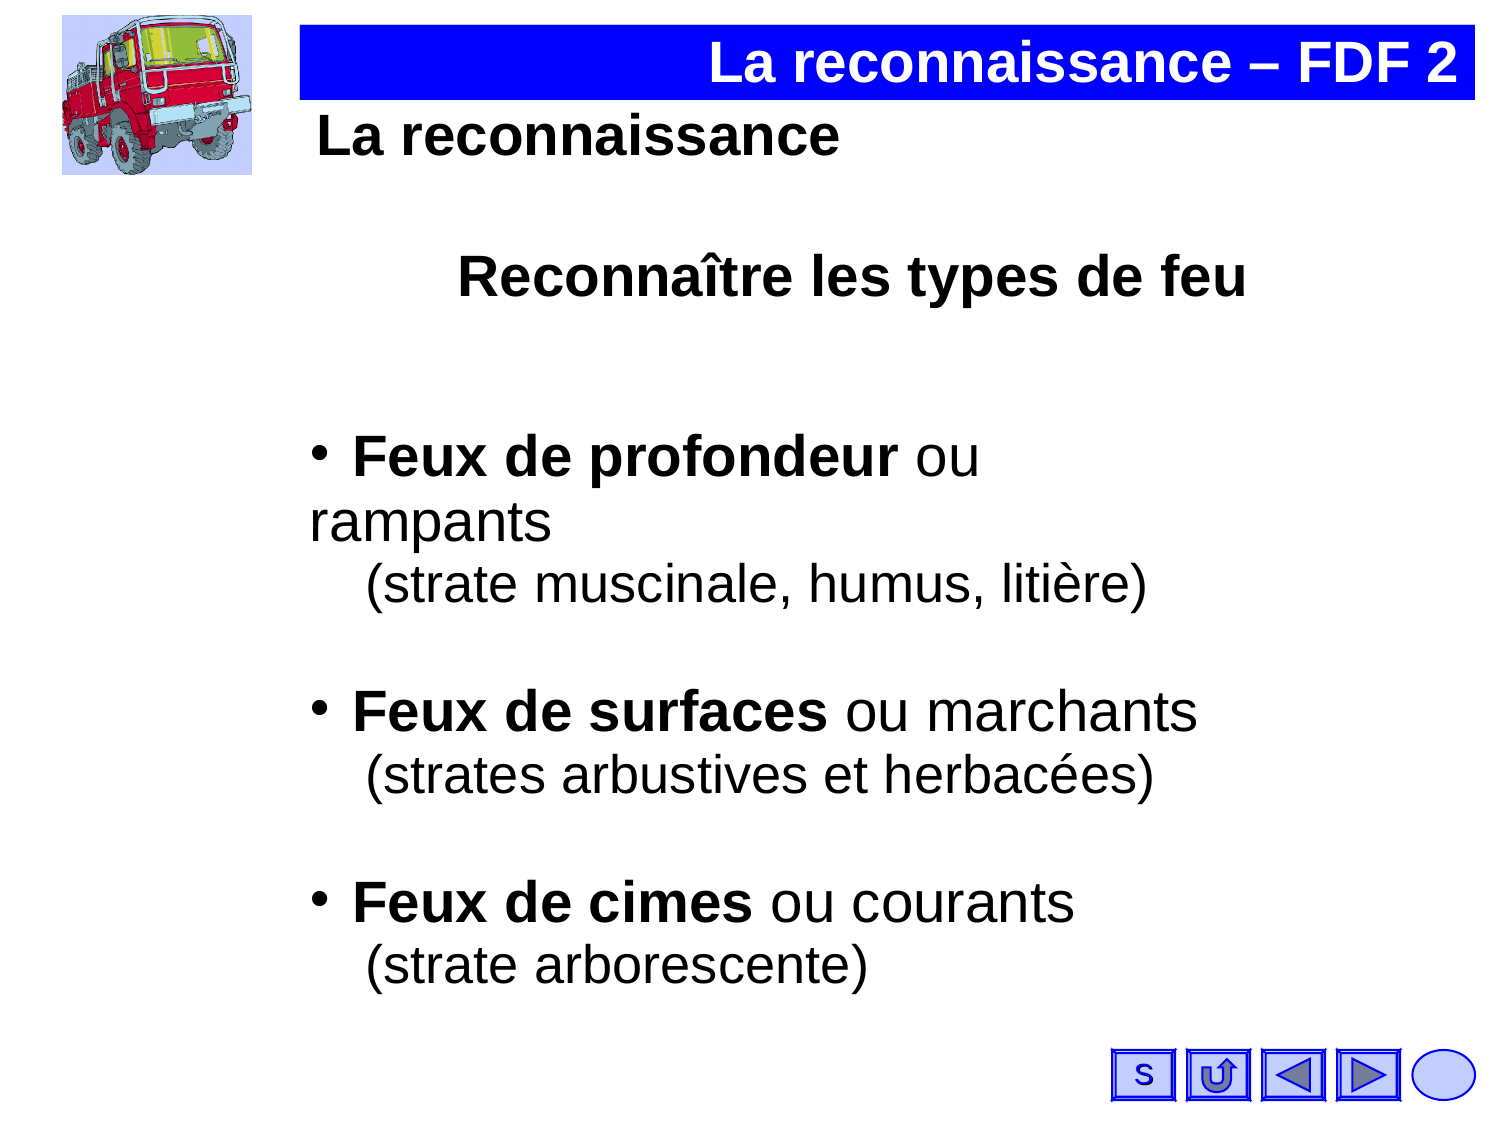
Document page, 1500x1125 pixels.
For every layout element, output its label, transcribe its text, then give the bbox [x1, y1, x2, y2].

text_box Feux de profondeur ou rampants (strate muscinale, humus, litière) Feux de surfaces ou marchants (strates arbustives et herbacées) Feux de cimes ou courants (strate arborescente) [118, 350, 1253, 1064]
text_box La reconnaissance [301, 95, 857, 178]
text_box Reconnaître les types de feu [442, 236, 1329, 385]
text_box La reconnaissance – FDF 2 [299, 24, 1475, 100]
text_box [1412, 1049, 1476, 1101]
